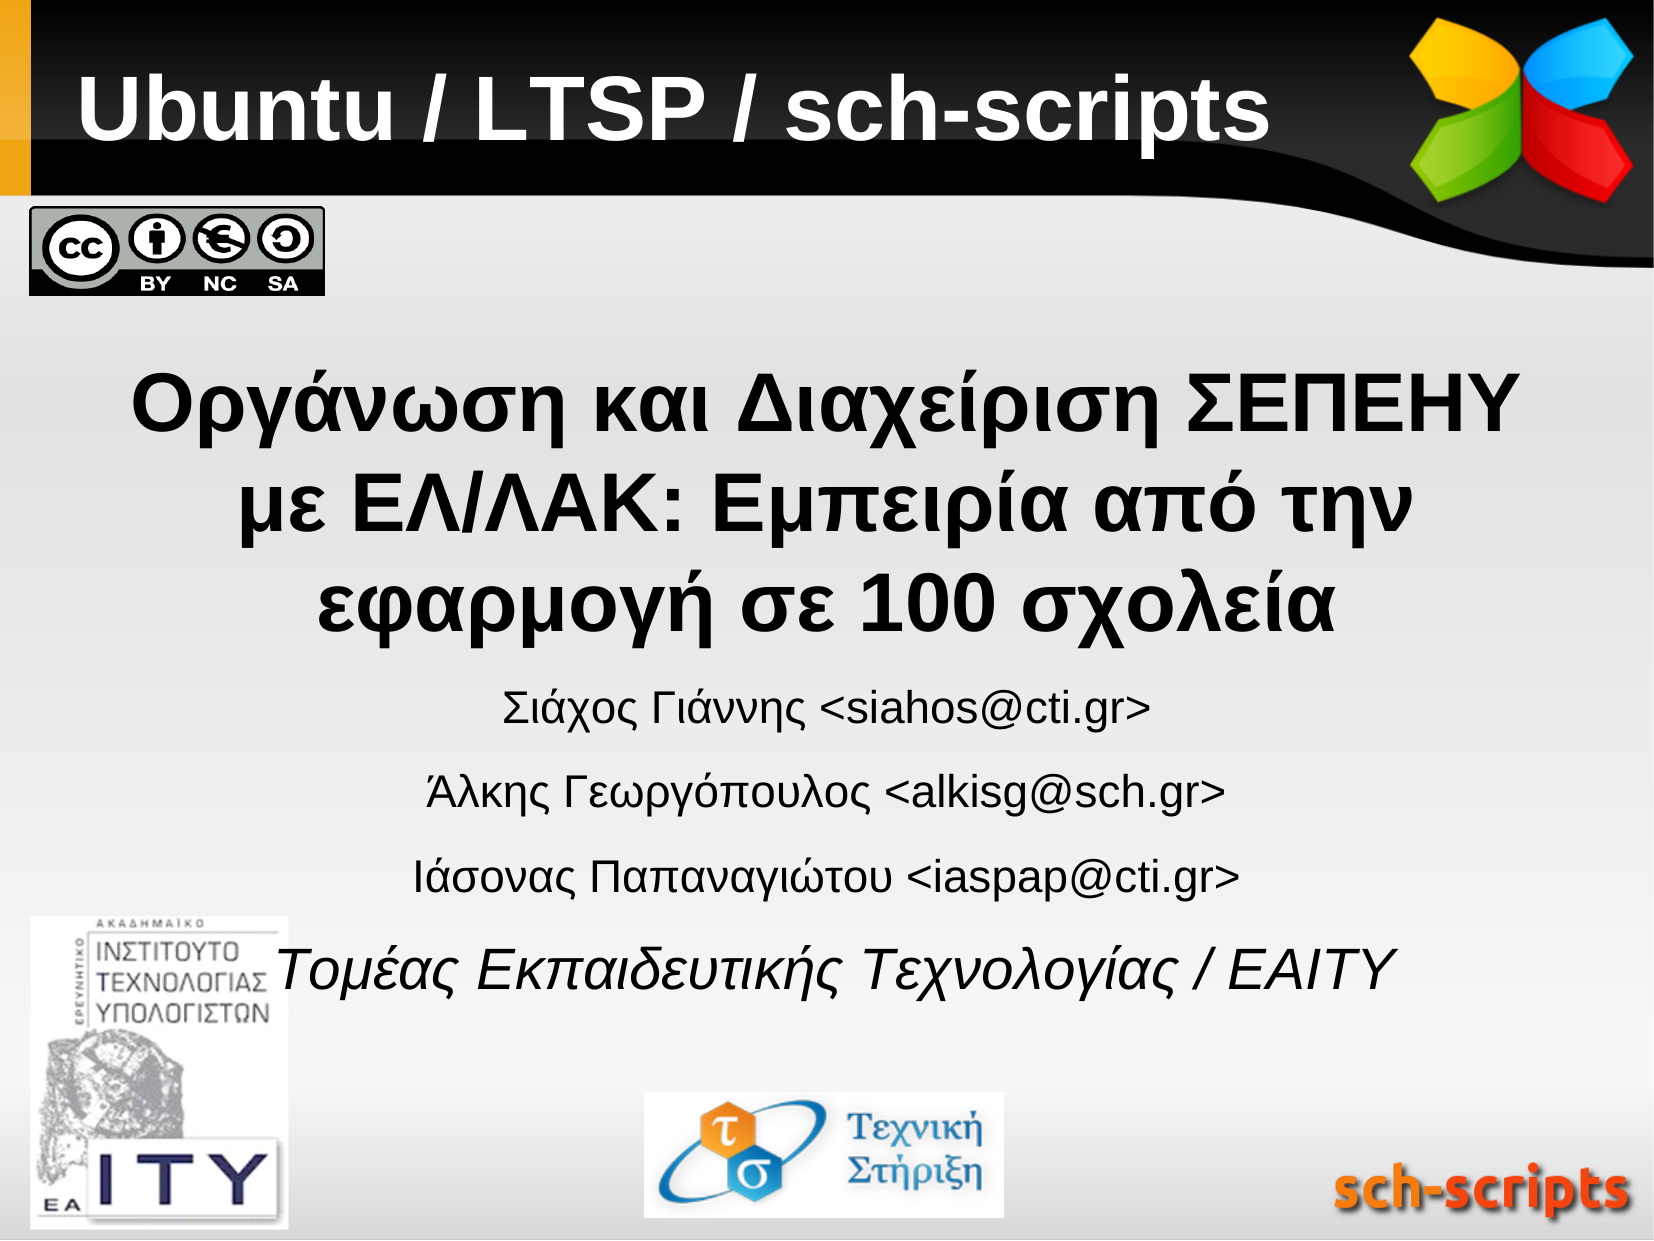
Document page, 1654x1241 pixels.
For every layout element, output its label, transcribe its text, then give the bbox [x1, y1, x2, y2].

subtitle Οργάνωση και Διαχείριση ΣΕΠΕΗΥ με ΕΛ/ΛΑΚ: Εμπειρία από την εφαρμογή σε 100 σχολεία Σιάχος Γιάννης <siahos@cti.gr> Άλκης Γεωργόπουλος <alkisg@sch.gr> Ιάσονας Παπαναγιώτου <iaspap@cti.gr> Τομέας Εκπαιδευτικής Τεχνολογίας / ΕΑΙΤΥ [82, 198, 1571, 1200]
title Ubuntu / LTSP / sch-scripts [76, 48, 1565, 159]
picture [0, 0, 1654, 1241]
